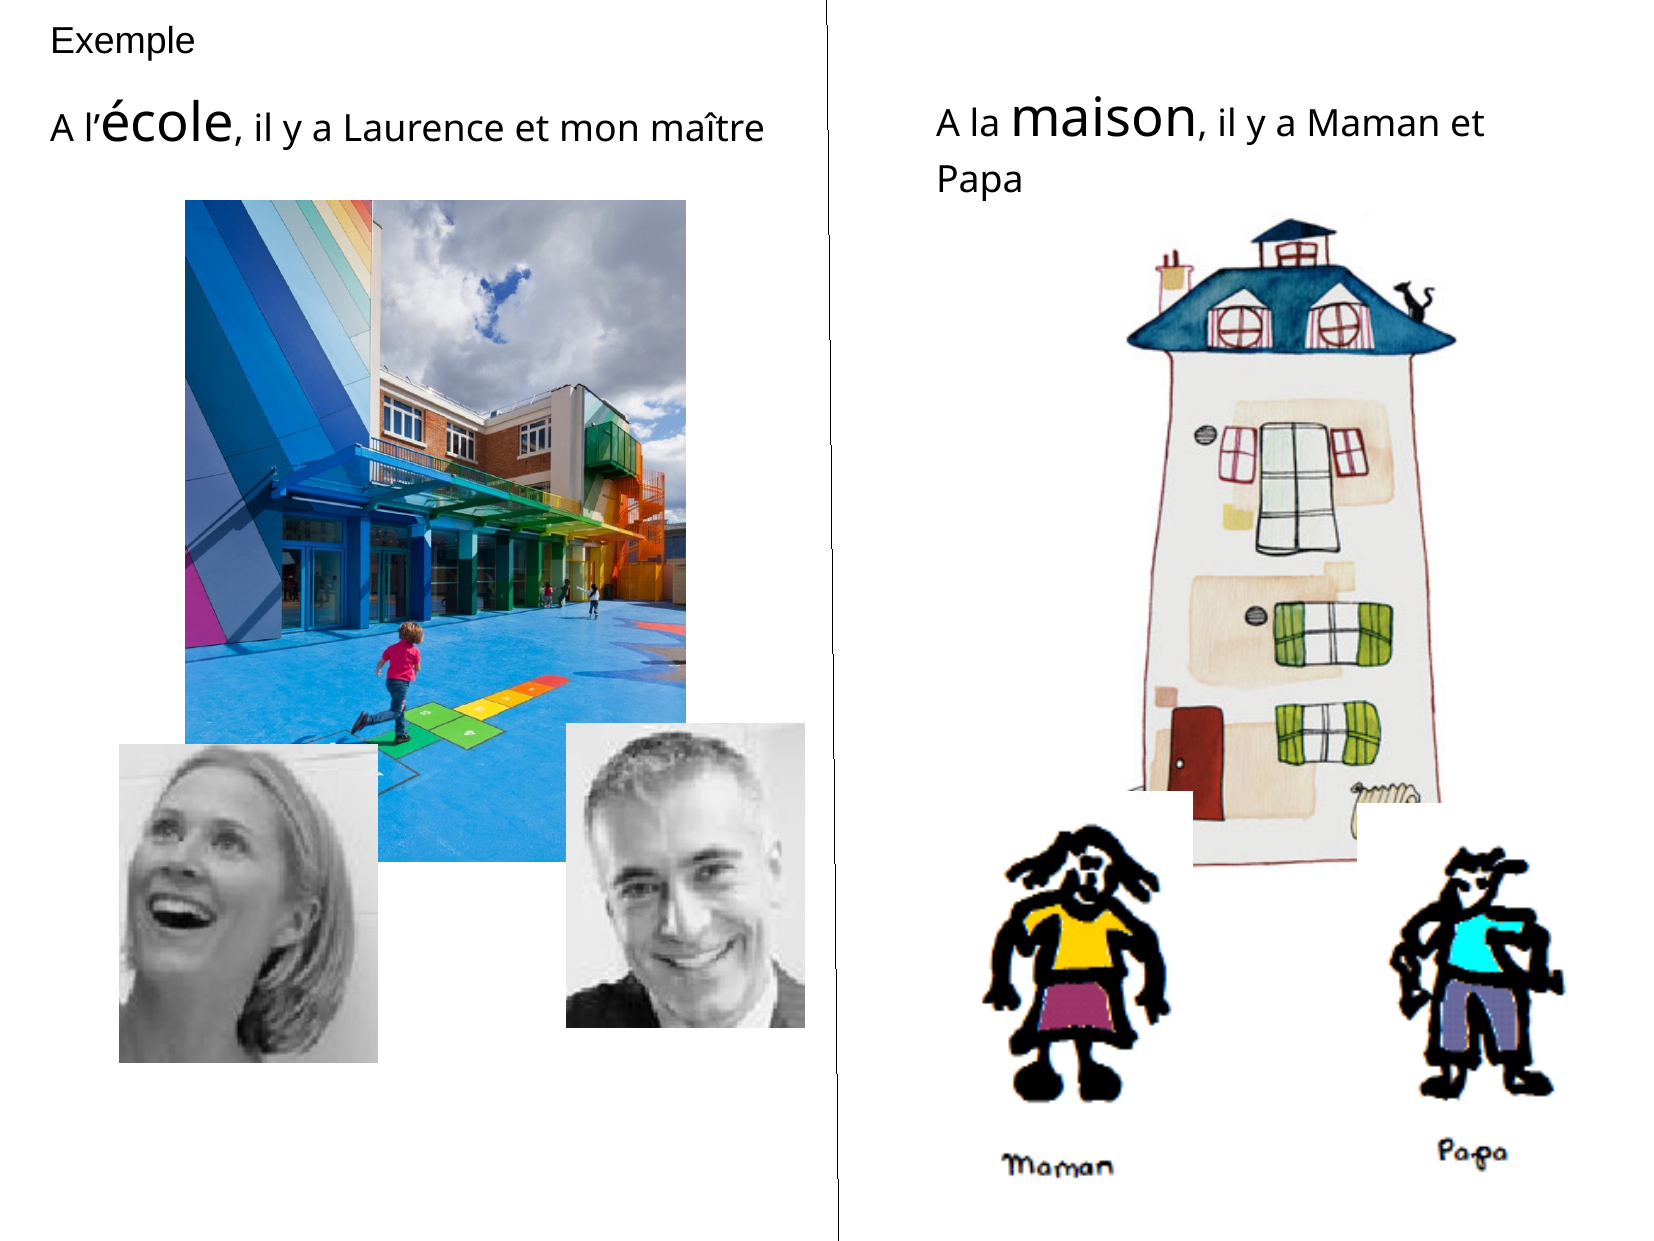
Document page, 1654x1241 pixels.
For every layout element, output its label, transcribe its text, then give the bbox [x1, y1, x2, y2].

text_box A l’école, il y a Laurence et mon maître [35, 76, 827, 213]
text_box A la maison, il y a Maman et Papa [921, 70, 1595, 158]
picture [950, 212, 1595, 1193]
text_box Exemple [35, 11, 390, 69]
picture [119, 213, 805, 1063]
